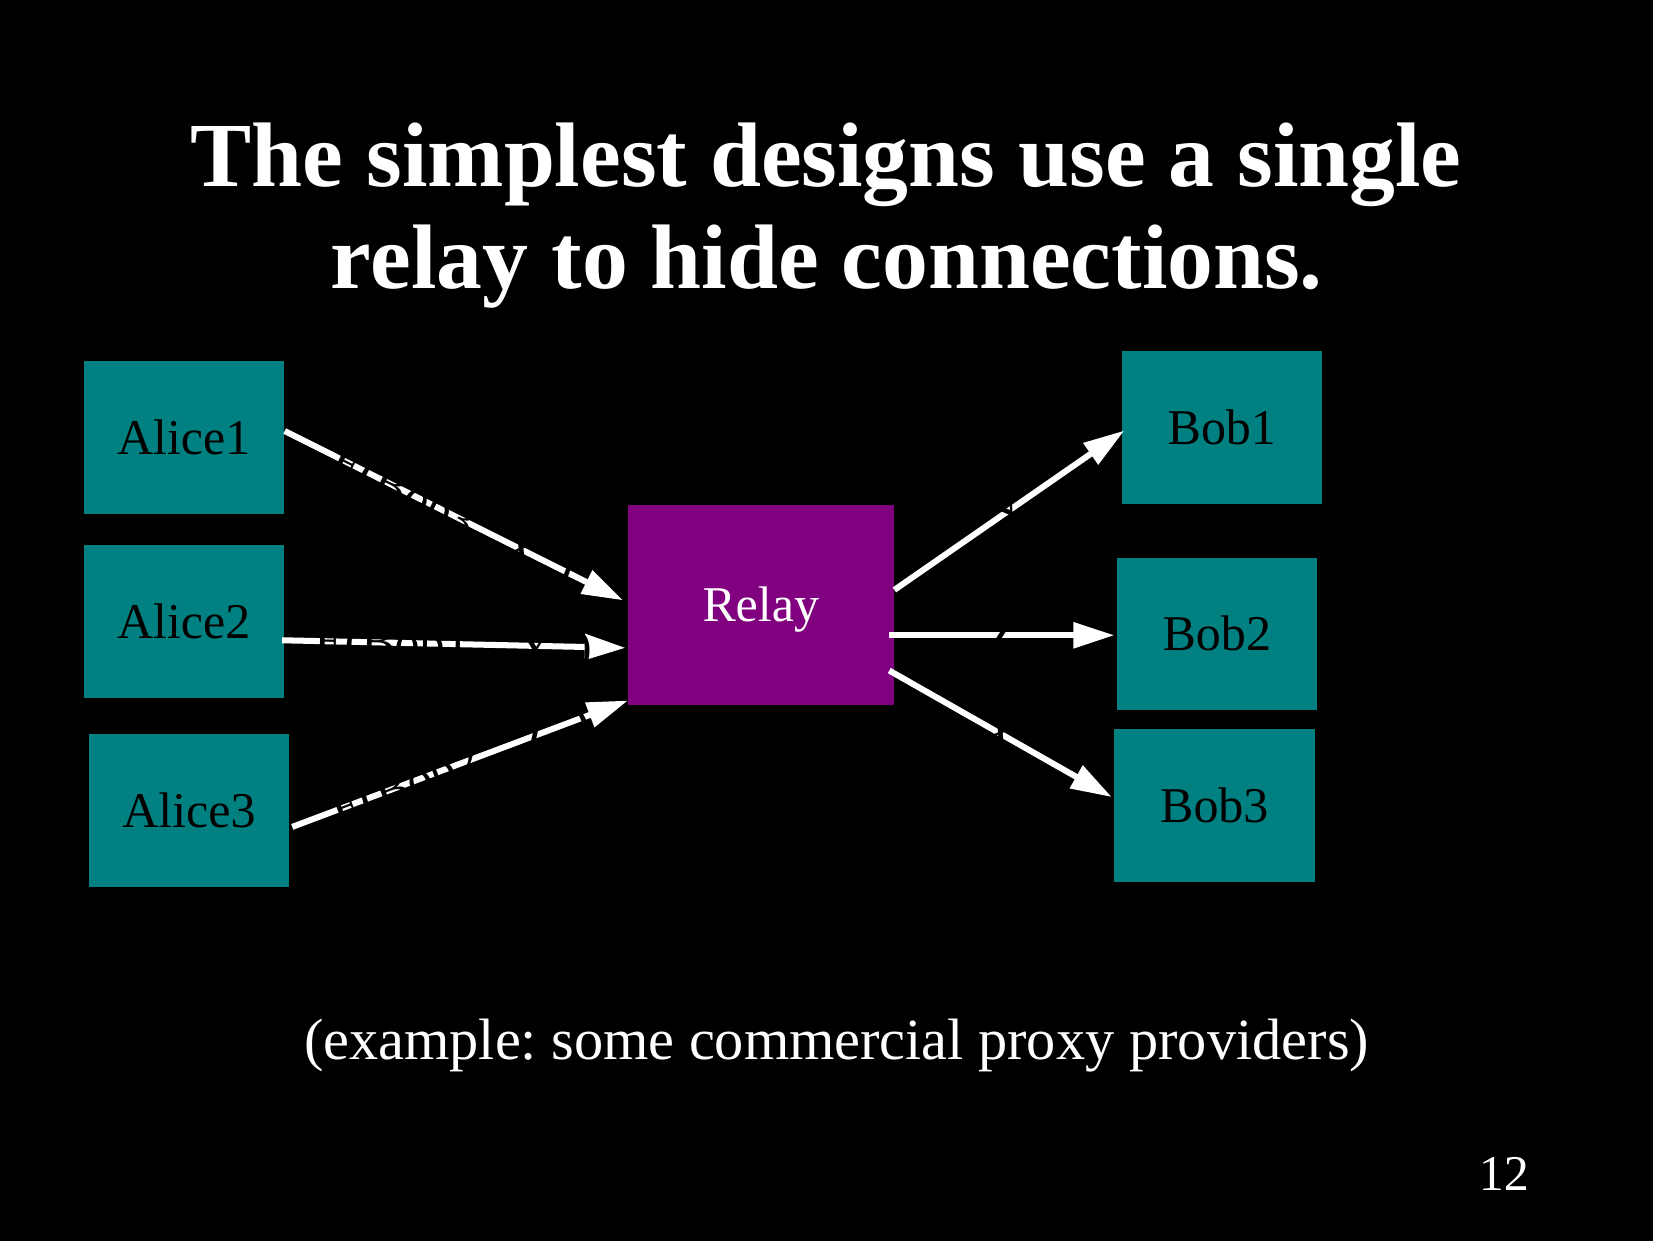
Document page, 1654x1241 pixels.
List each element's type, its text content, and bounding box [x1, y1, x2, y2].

text_box Alice3 [88, 733, 290, 888]
text_box Relay [627, 504, 895, 706]
text_box Bob3 [1113, 728, 1316, 883]
text_box Alice1 [83, 360, 285, 515]
text_box (example: some commercial proxy providers) [304, 1007, 1370, 1079]
text_box Bob2 [1116, 557, 1318, 711]
title The simplest designs use a single relay to hide connections. [121, 86, 1534, 327]
text_box Alice2 [83, 544, 285, 699]
text_box Bob1 [1121, 350, 1323, 505]
